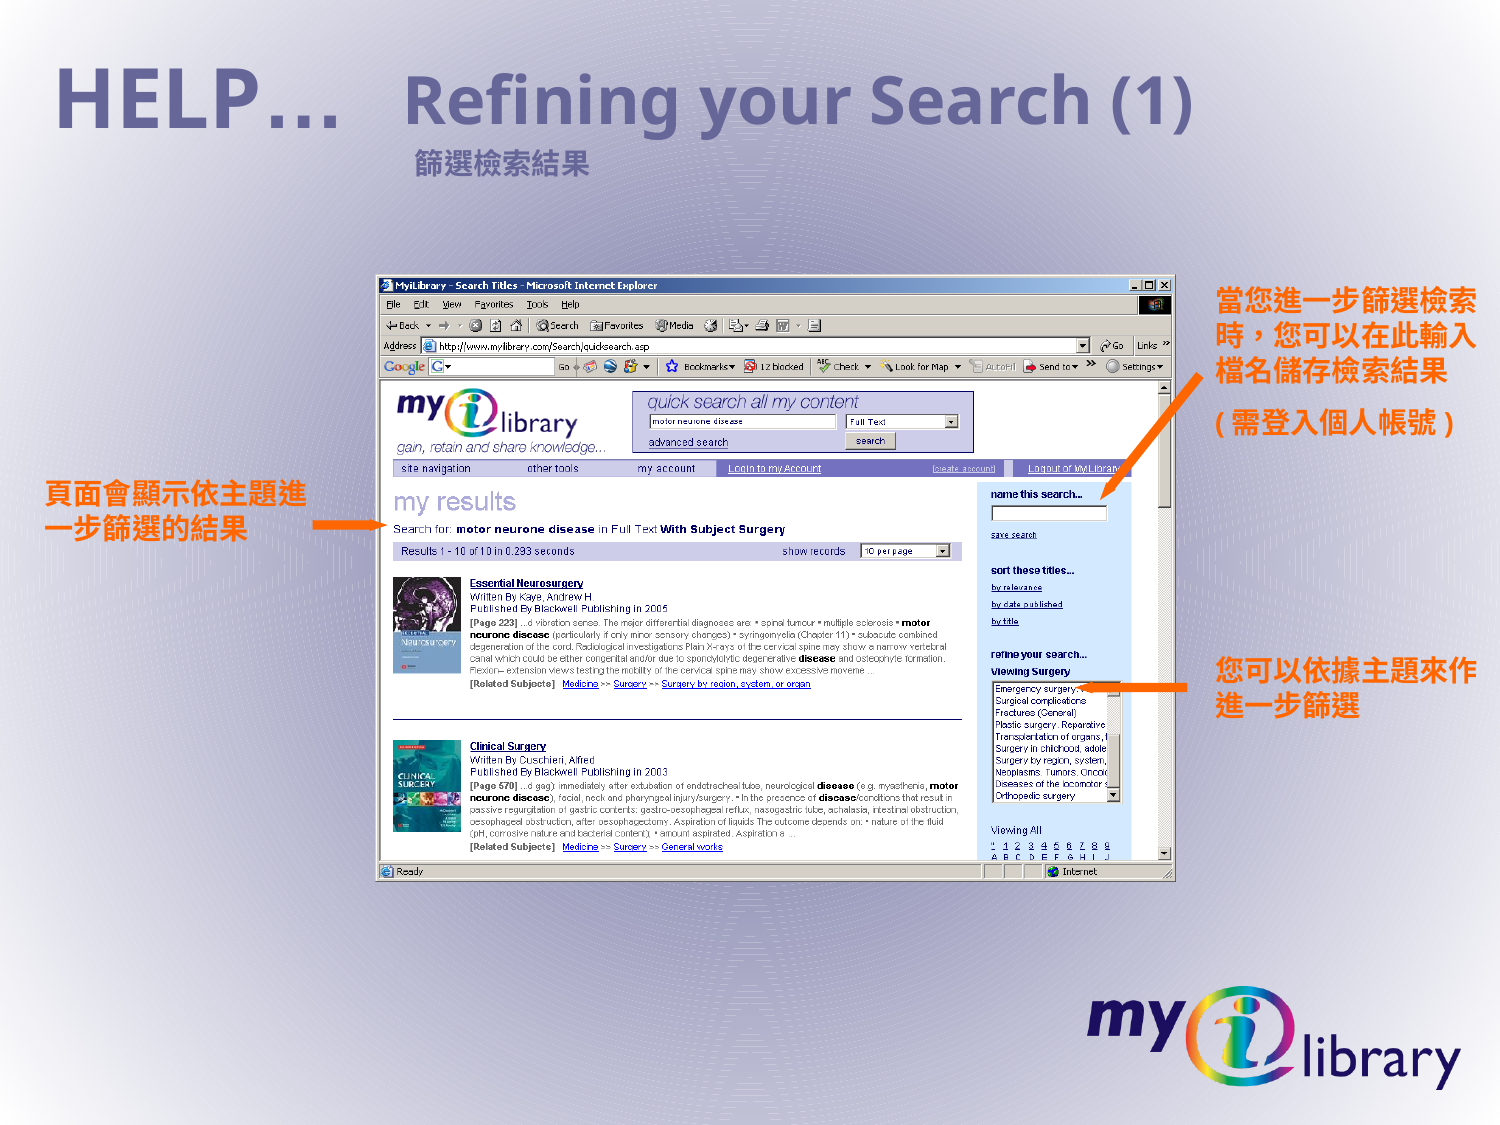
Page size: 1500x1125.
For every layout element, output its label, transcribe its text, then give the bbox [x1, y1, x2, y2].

picture [375, 275, 1176, 882]
text_box 當您進一步篩選檢索時，您可以在此輸入檔名儲存檢索結果 (需登入個人帳號) [1200, 275, 1500, 448]
text_box Refining your Search (1) [387, 50, 1251, 146]
text_box 頁面會顯示依主題進一步篩選的結果 [29, 467, 330, 554]
text_box 您可以依據主題來作進一步篩選 [1200, 645, 1500, 731]
text_box 篩選檢索結果 [399, 137, 1325, 188]
